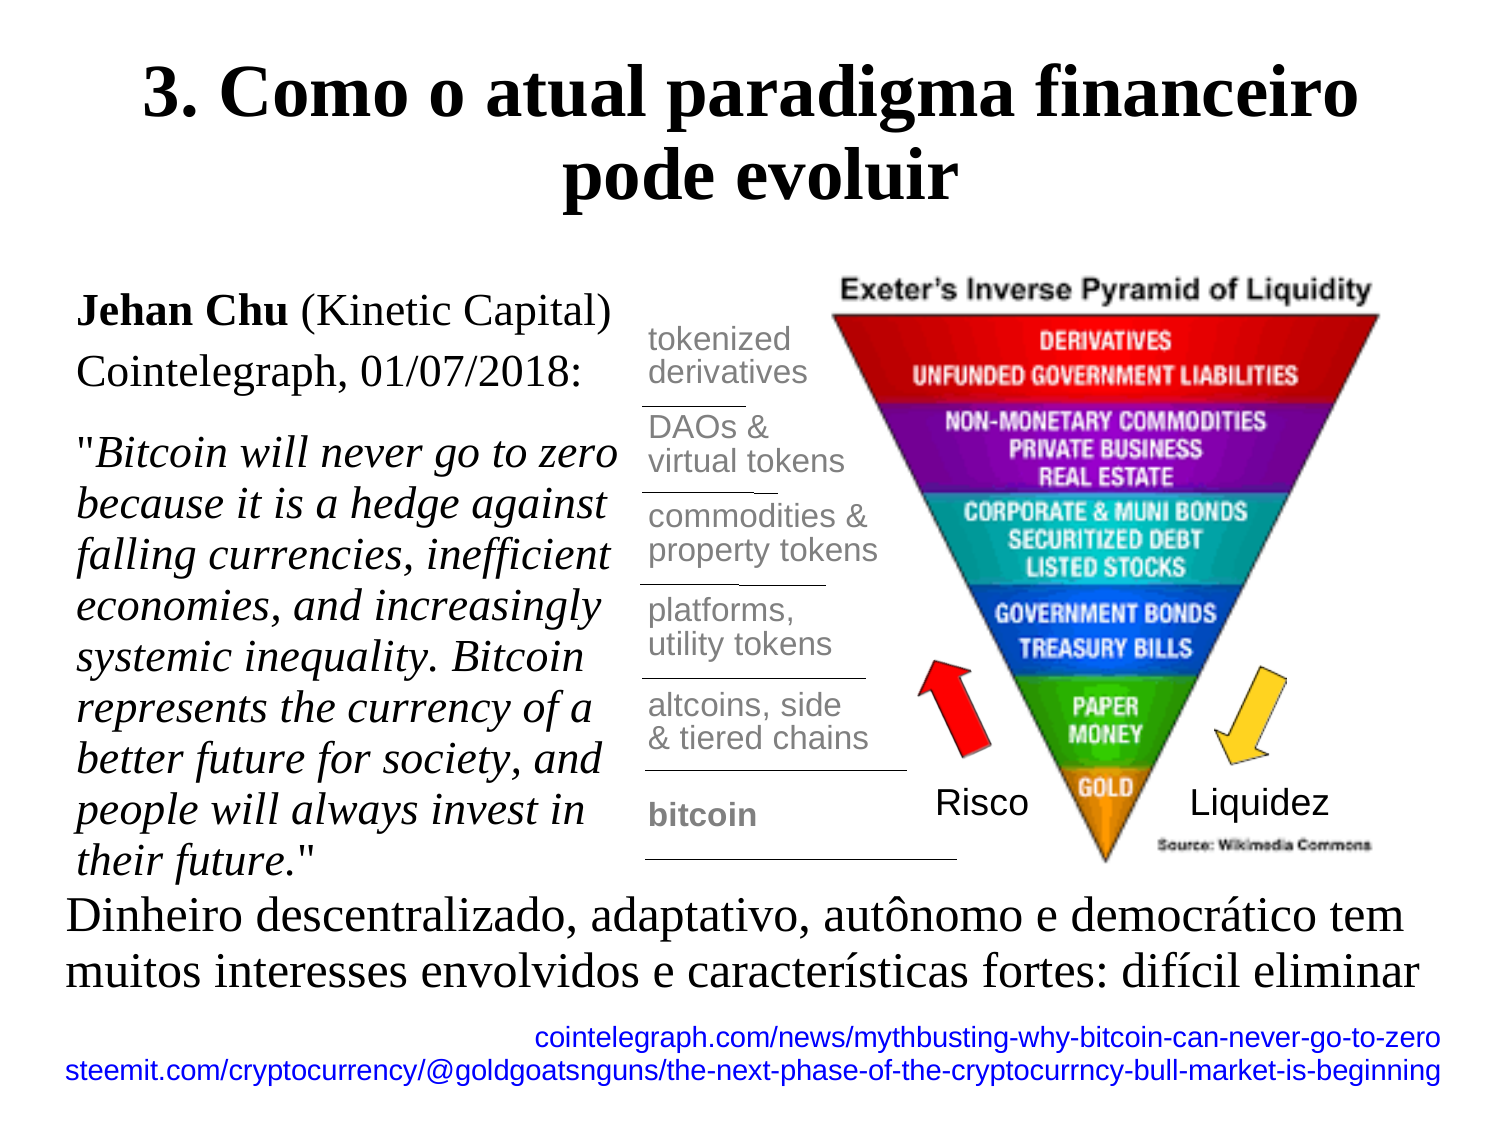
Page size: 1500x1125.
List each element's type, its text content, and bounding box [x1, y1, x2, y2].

text_box commodities & property tokens [648, 500, 880, 572]
text_box Jehan Chu (Kinetic Capital) Cointelegraph, 01/07/2018: "Bitcoin will never go to zero because it is a hedge against falling currencies, inefficient economies, and increasingly systemic inequality. Bitcoin represents the currency of a better future for society, and people will always invest in their future." [76, 274, 632, 886]
picture [830, 274, 1383, 866]
text_box Risco Liquidez [935, 781, 1389, 824]
text_box tokenized derivatives [648, 323, 809, 395]
text_box DAOs & virtual tokens [648, 411, 847, 484]
text_box altcoins, side & tiered chains [647, 689, 871, 761]
text_box platforms, utility tokens [648, 594, 834, 667]
text_box Dinheiro descentralizado, adaptativo, autônomo e democrático tem muitos interesses envolvidos e características fortes: difícil eliminar [65, 887, 1442, 999]
text_box bitcoin [647, 795, 759, 834]
title 3. Como o atual paradigma financeiro pode evoluir [97, 41, 1426, 223]
text_box cointelegraph.com/news/mythbusting-why-bitcoin-can-never-go-to-zero steemit.com/cryptocurrency/@goldgoatsnguns/the-next-phase-of-the-cryptocurrncy-bull-market-is-beginning [64, 1020, 1442, 1087]
